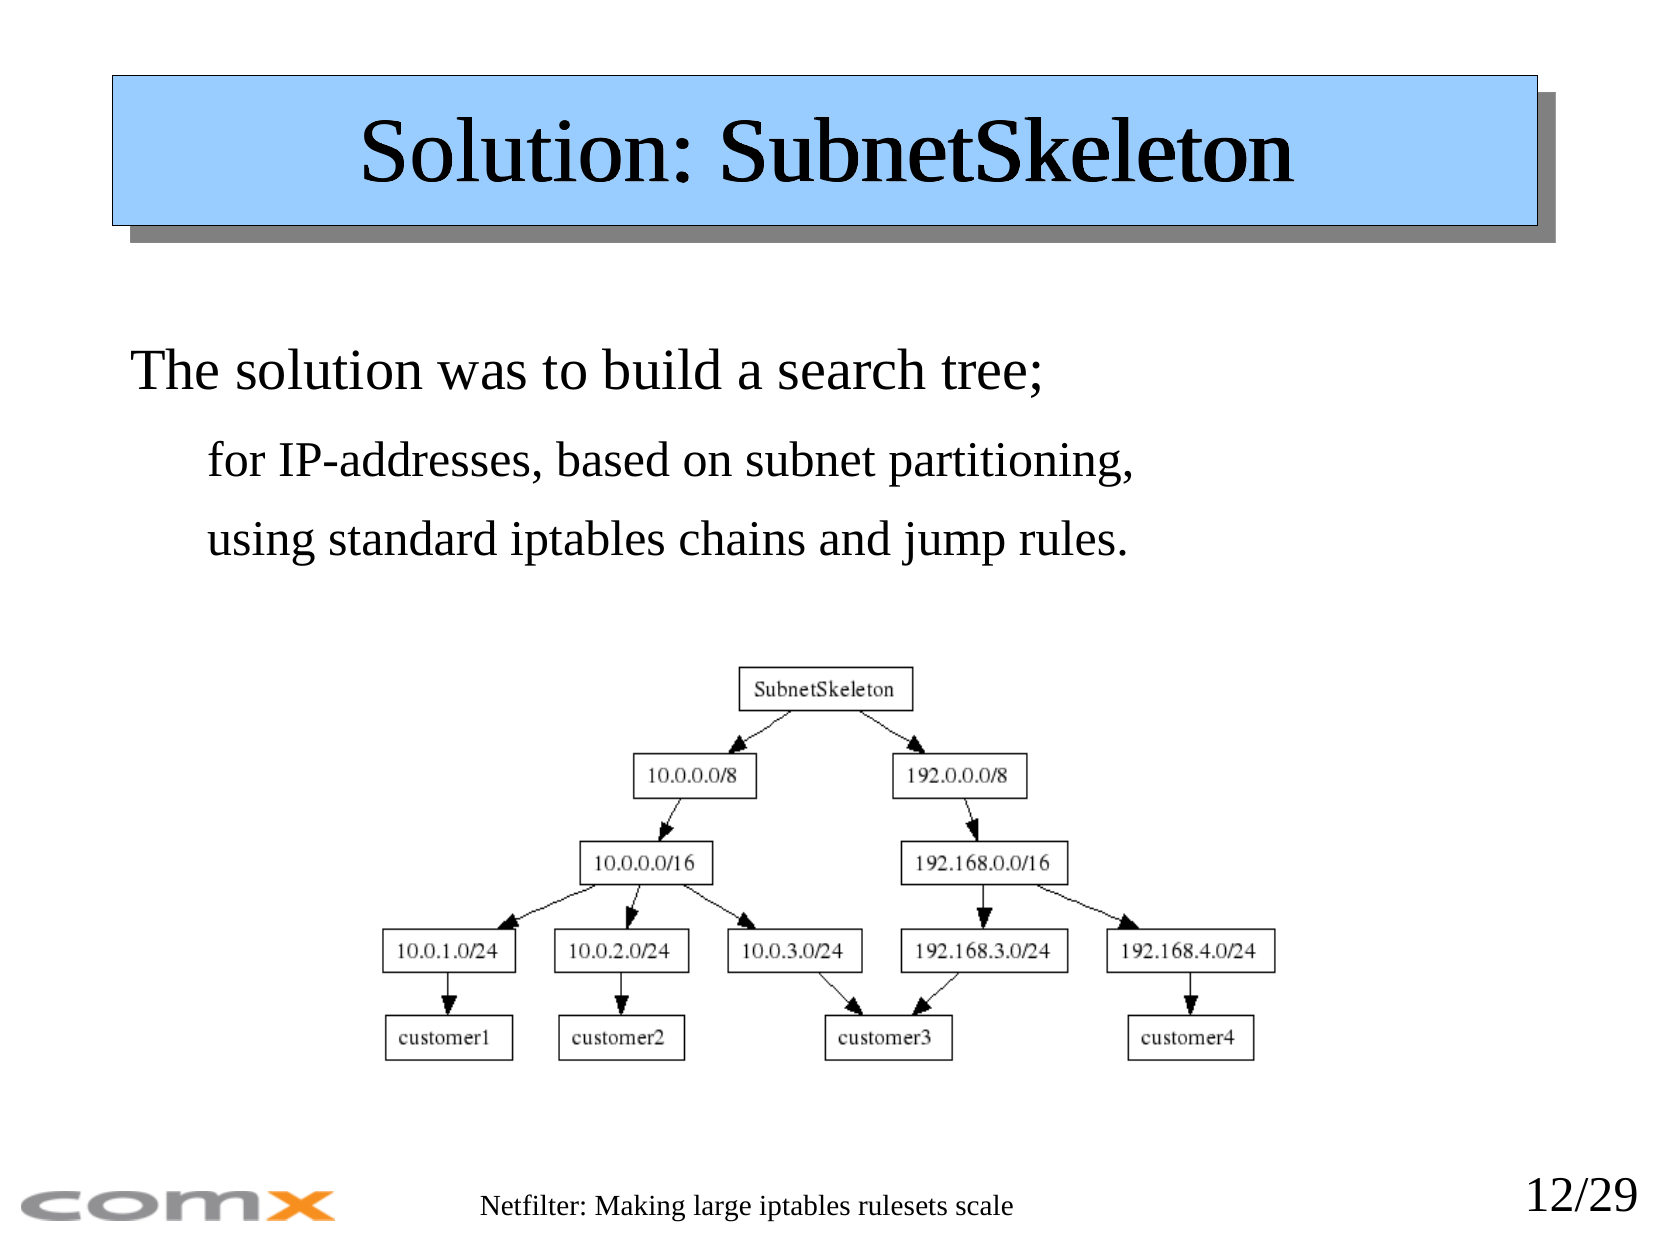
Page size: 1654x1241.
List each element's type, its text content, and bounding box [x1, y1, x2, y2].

picture [374, 658, 1280, 1067]
title Solution: SubnetSkeleton [116, 90, 1538, 211]
picture [21, 1191, 335, 1221]
list The solution was to build a search tree; for IP-addresses, based on subnet partitioning, using standard iptables chains and jump rules. [112, 337, 1538, 1096]
